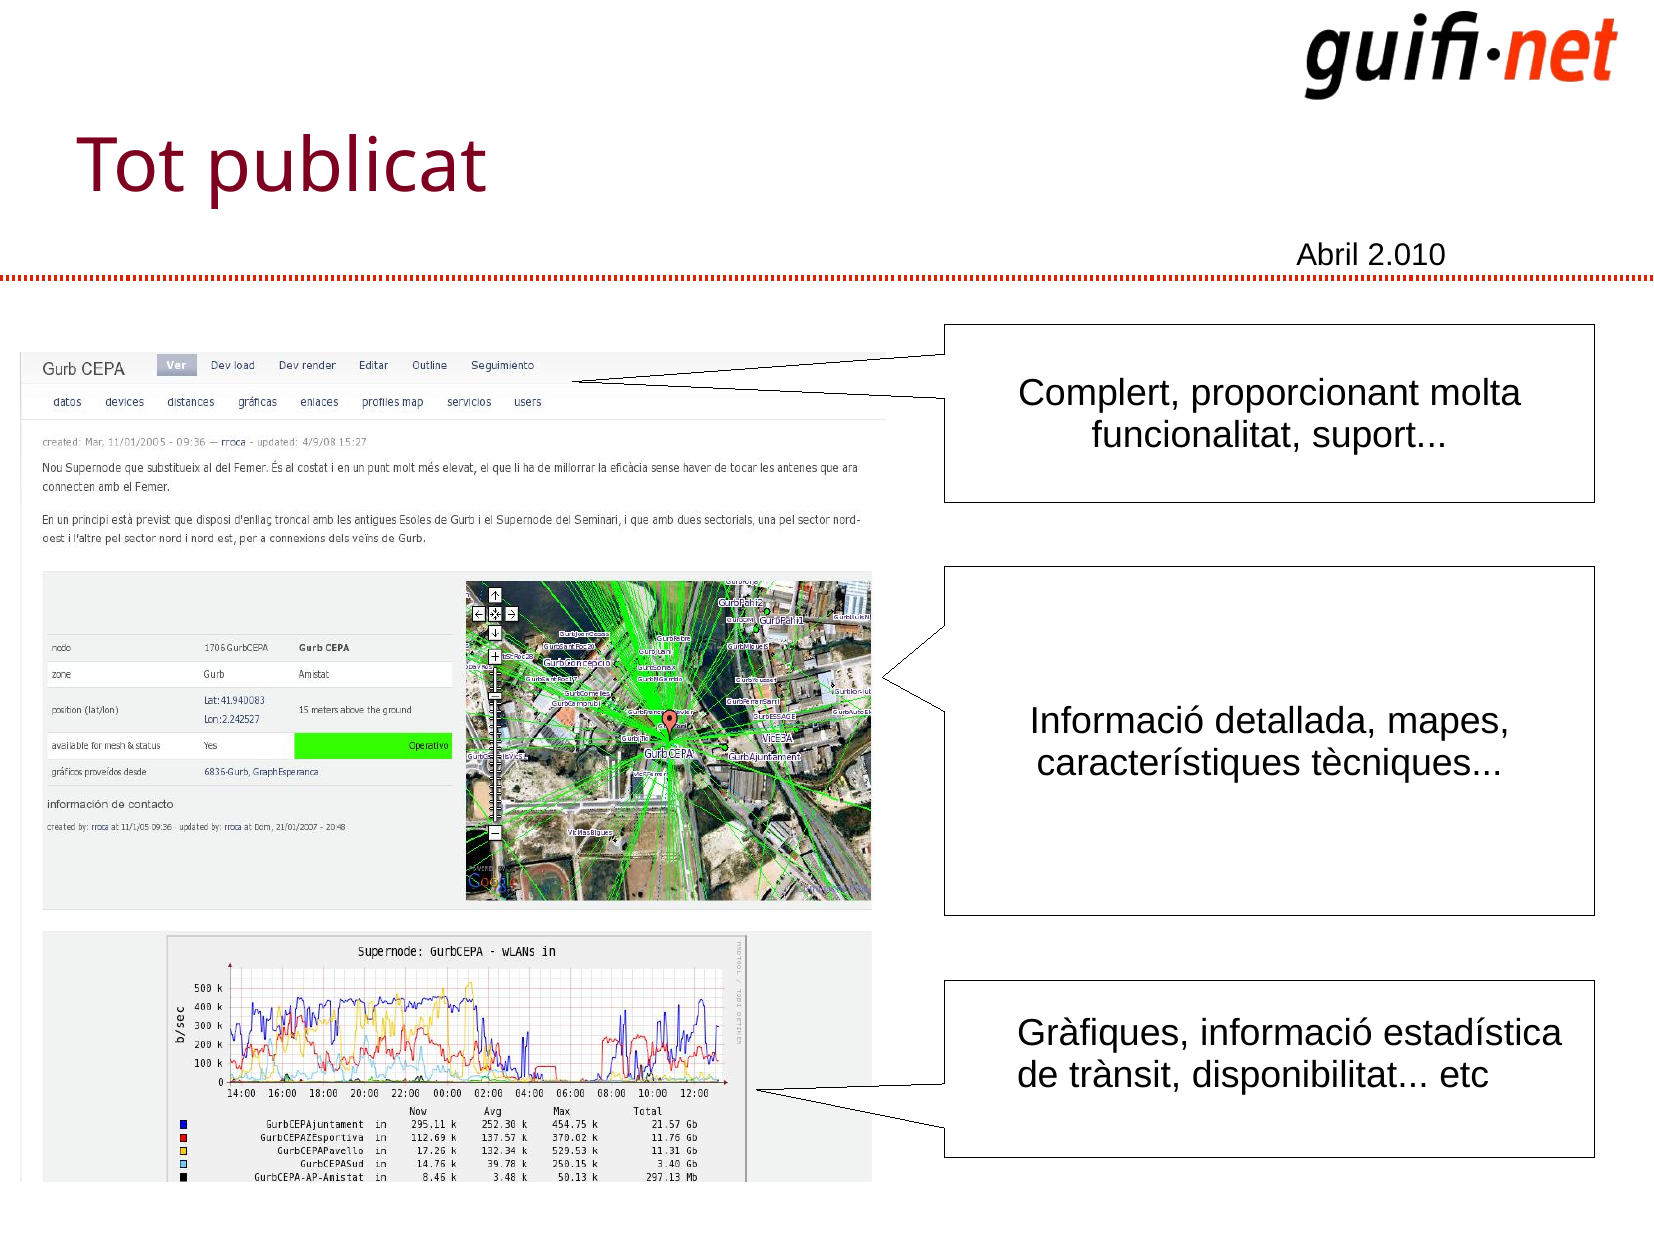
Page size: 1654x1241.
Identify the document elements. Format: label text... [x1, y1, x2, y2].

picture [1299, 11, 1625, 101]
title Tot publicat [76, 66, 1093, 259]
text_box [756, 980, 1595, 1158]
text_box Informació detallada, mapes, característiques tècniques... [882, 566, 1595, 916]
text_box Complert, proporcionant molta funcionalitat, suport... [572, 324, 1595, 503]
picture [20, 352, 886, 1182]
text_box Gràfiques, informació estadística de trànsit, disponibilitat... etc [1002, 1003, 1577, 1152]
